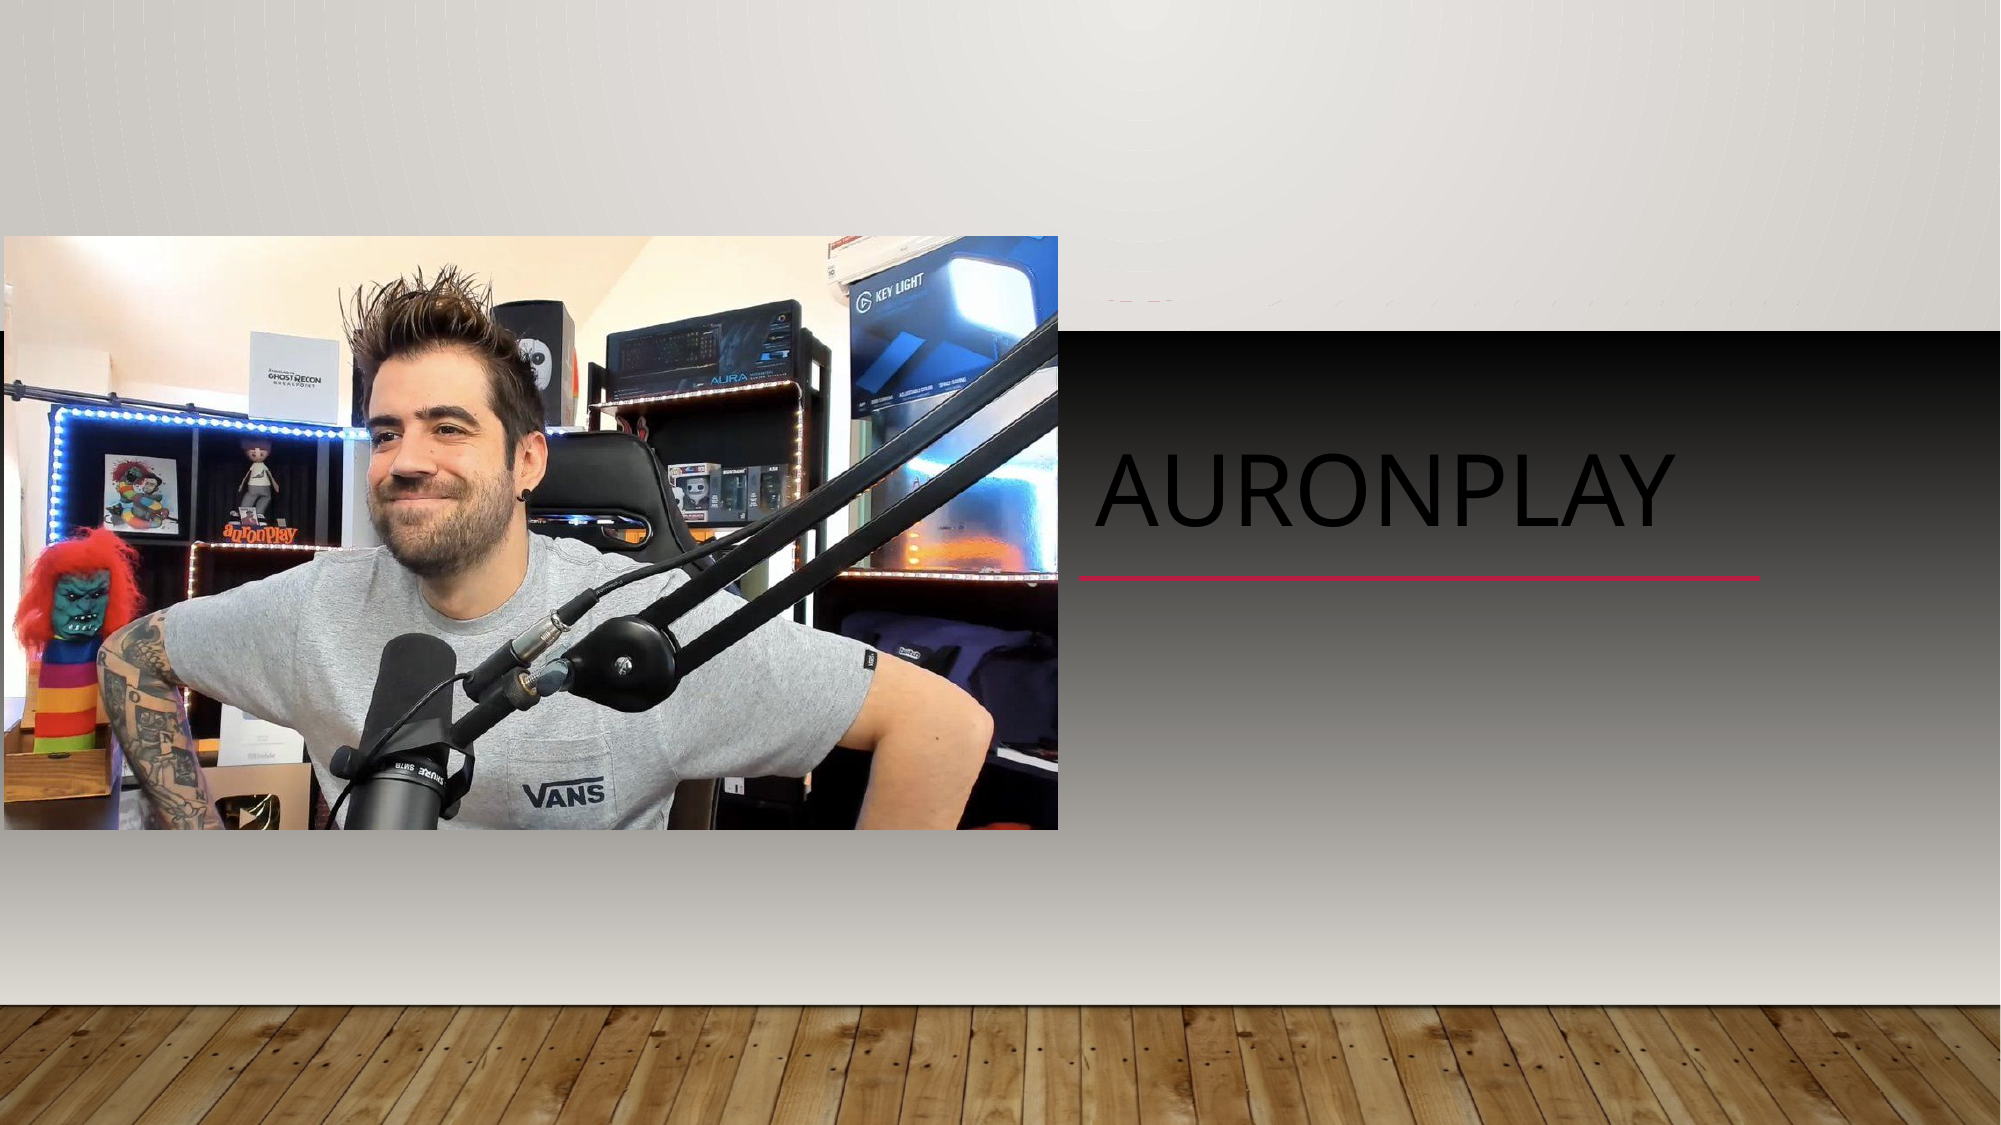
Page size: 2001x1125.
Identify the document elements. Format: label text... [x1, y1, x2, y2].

picture [4, 236, 1058, 830]
text_box [0, 0, 2000, 1005]
picture [0, 1005, 2000, 1125]
title AURONPLAY [1080, 158, 1762, 549]
